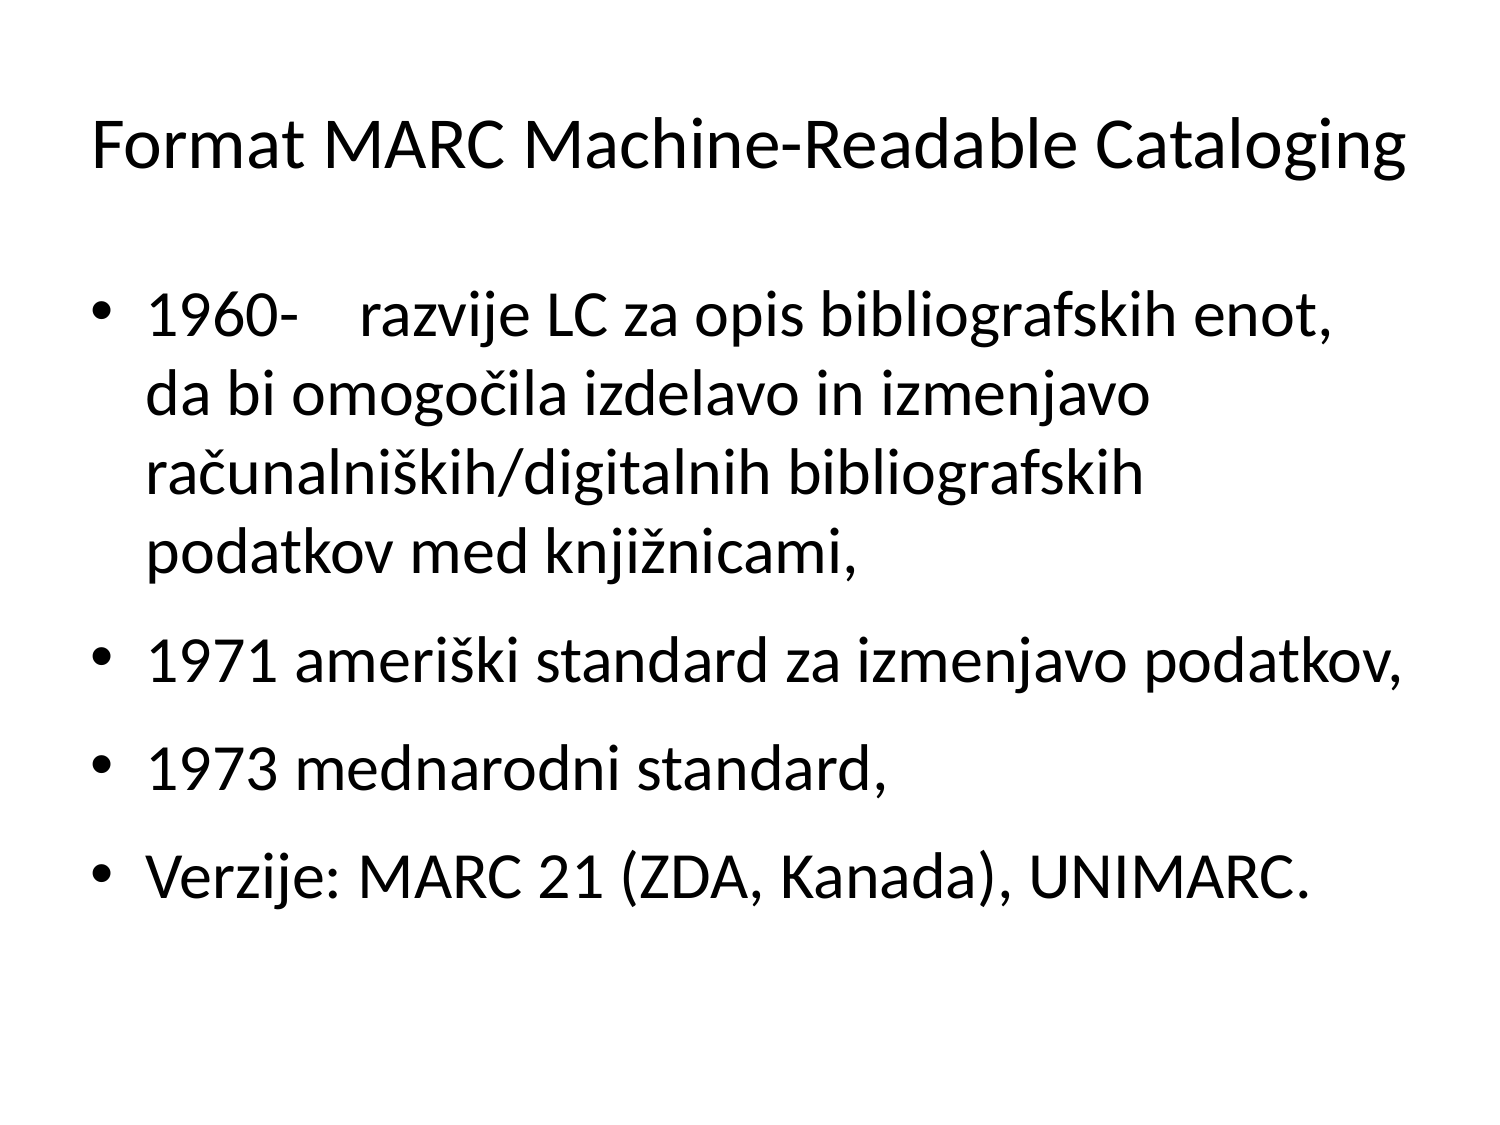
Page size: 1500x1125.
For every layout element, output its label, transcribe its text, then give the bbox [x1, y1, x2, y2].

title Format MARC Machine-Readable Cataloging [75, 45, 1425, 233]
list 1960- razvije LC za opis bibliografskih enot, da bi omogočila izdelavo in izmenjavo računalniških/digitalnih bibliografskih podatkov med knjižnicami, 1971 ameriški standard za izmenjavo podatkov, 1973 mednarodni standard, Verzije: MARC 21 (ZDA, Kanada), UNIMARC. [75, 262, 1425, 1005]
